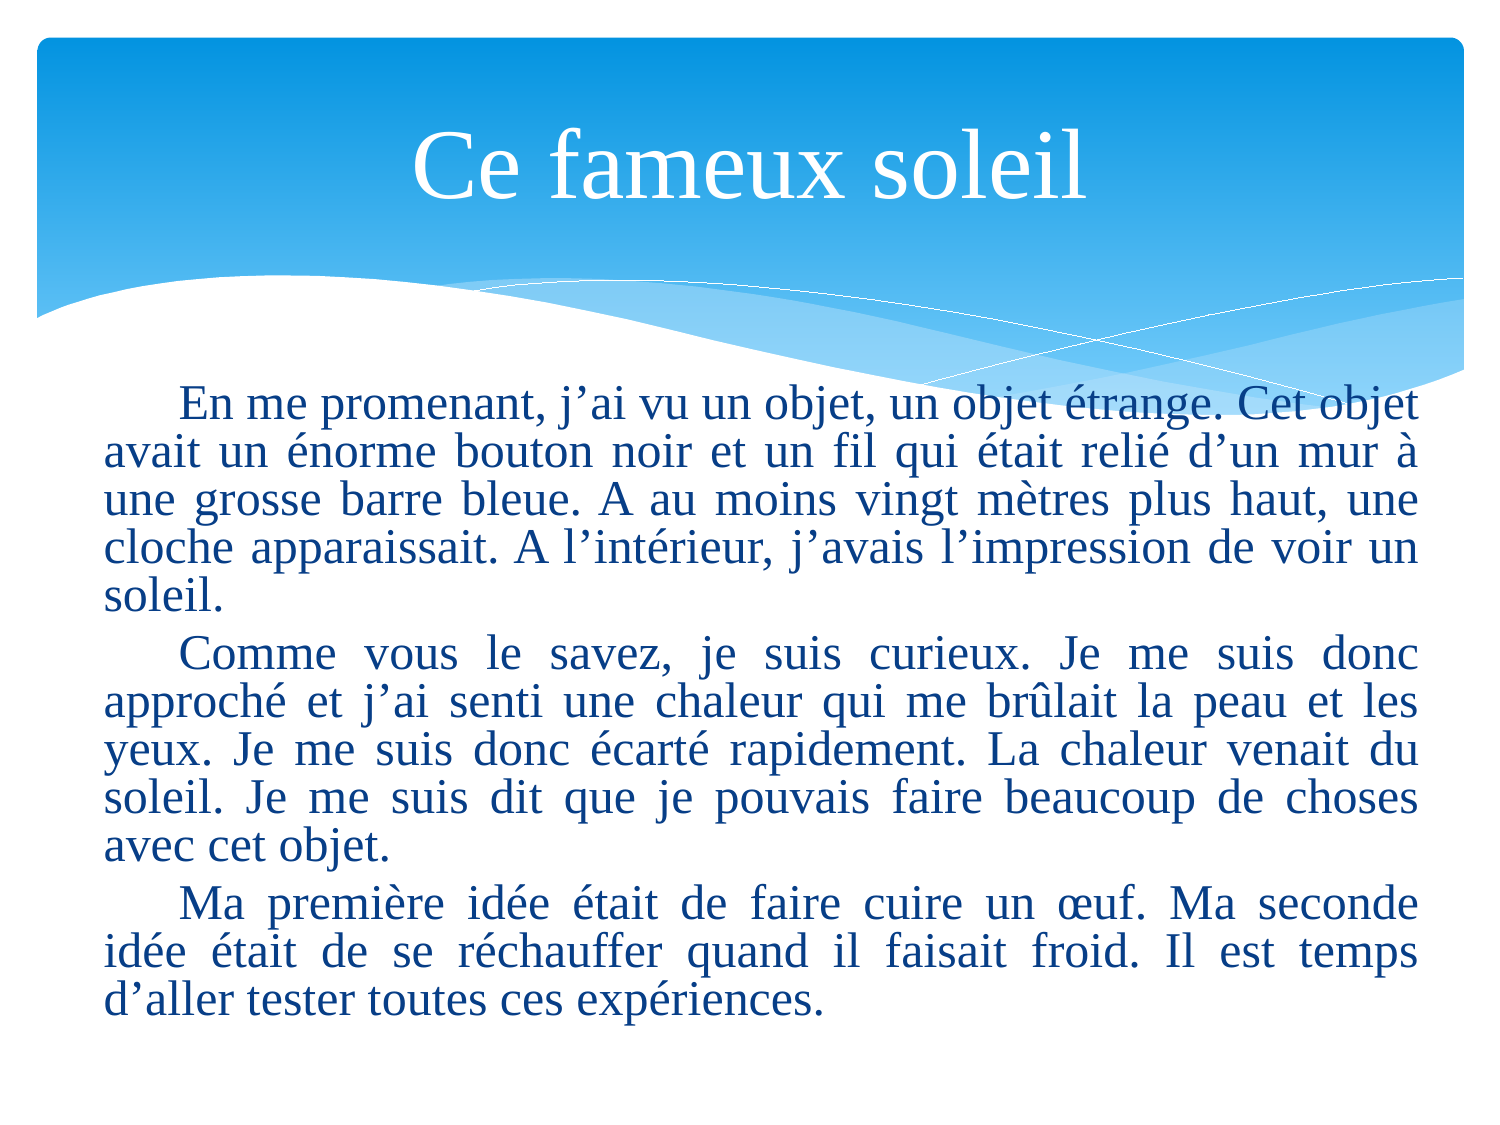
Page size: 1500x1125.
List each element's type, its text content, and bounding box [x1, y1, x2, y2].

title Ce fameux soleil [75, 55, 1426, 262]
list En me promenant, j’ai vu un objet, un objet étrange. Cet objet avait un énorme bouton noir et un fil qui était relié d’un mur à une grosse barre bleue. A au moins vingt mètres plus haut, une cloche apparaissait. A l’intérieur, j’avais l’impression de voir un soleil. Comme vous le savez, je suis curieux. Je me suis donc approché et j’ai senti une chaleur qui me brûlait la peau et les yeux. Je me suis donc écarté rapidement. La chaleur venait du soleil. Je me suis dit que je pouvais faire beaucoup de choses avec cet objet. Ma première idée était de faire cuire un œuf. Ma seconde idée était de se réchauffer quand il faisait froid. Il est temps d’aller tester toutes ces expériences. [88, 373, 1436, 1047]
